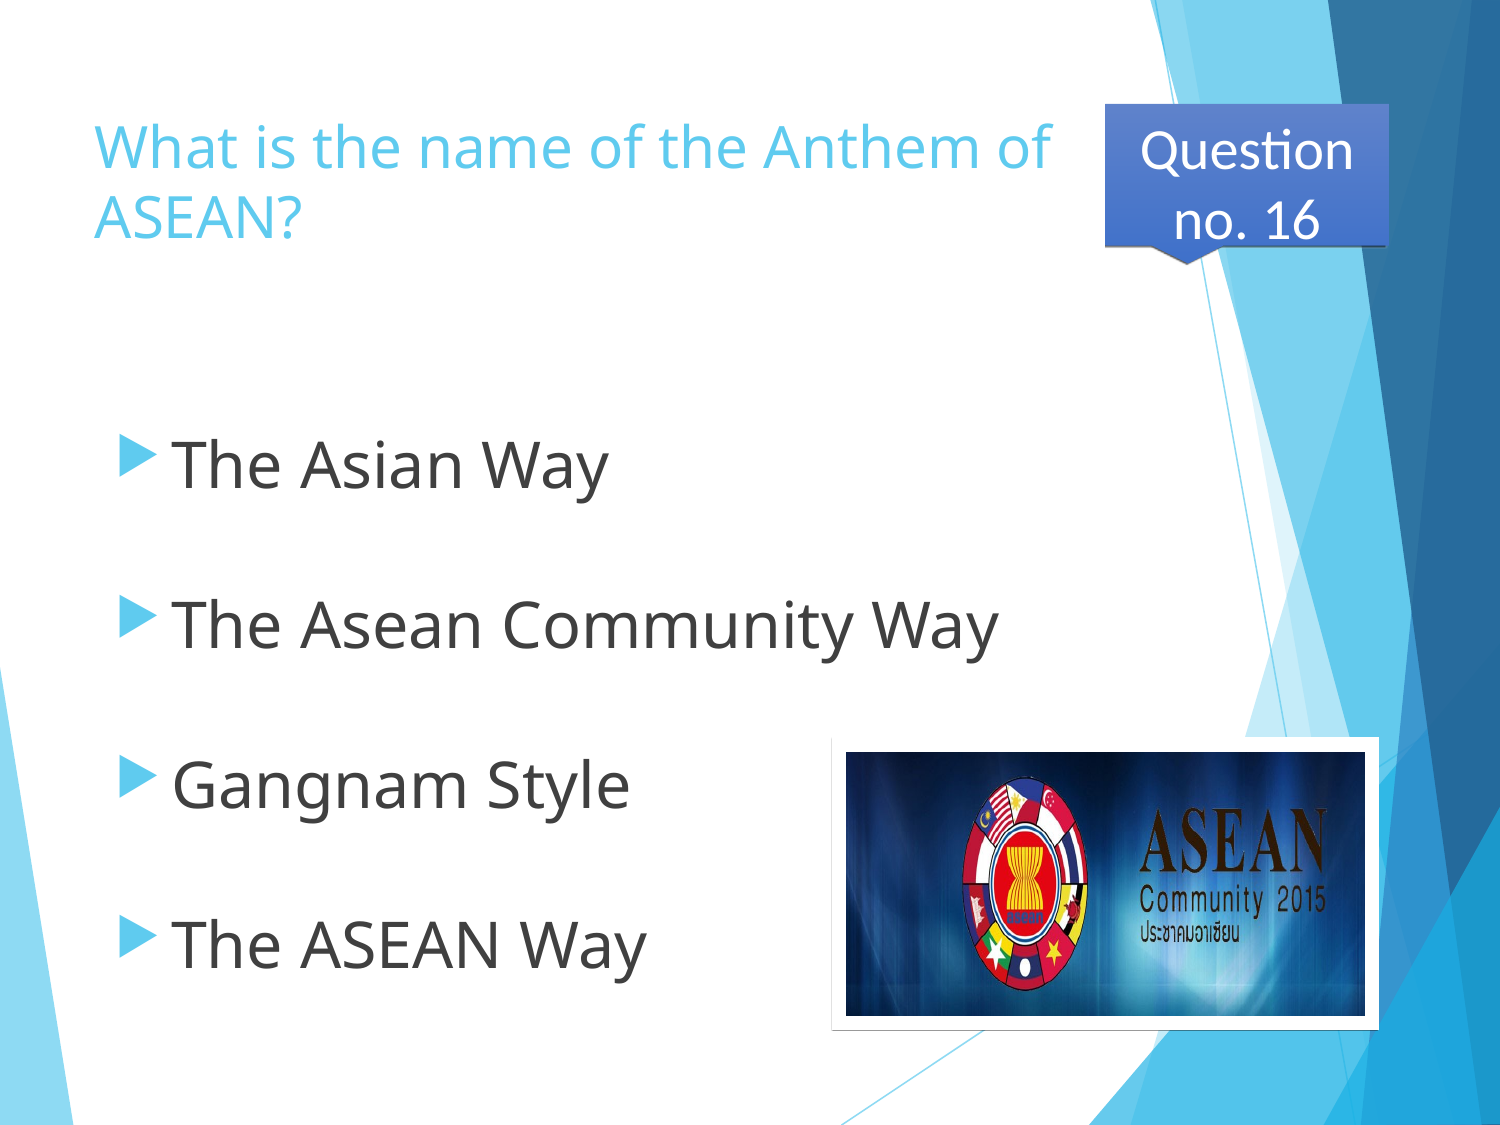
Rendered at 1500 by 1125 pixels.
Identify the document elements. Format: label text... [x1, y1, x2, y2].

title What is the name of the Anthem of ASEAN? [79, 102, 1122, 320]
text_box Question no. 16 [1105, 103, 1389, 264]
list The Asian Way The Asean Community Way Gangnam Style The ASEAN Way [99, 354, 1142, 992]
picture [846, 751, 1365, 1016]
